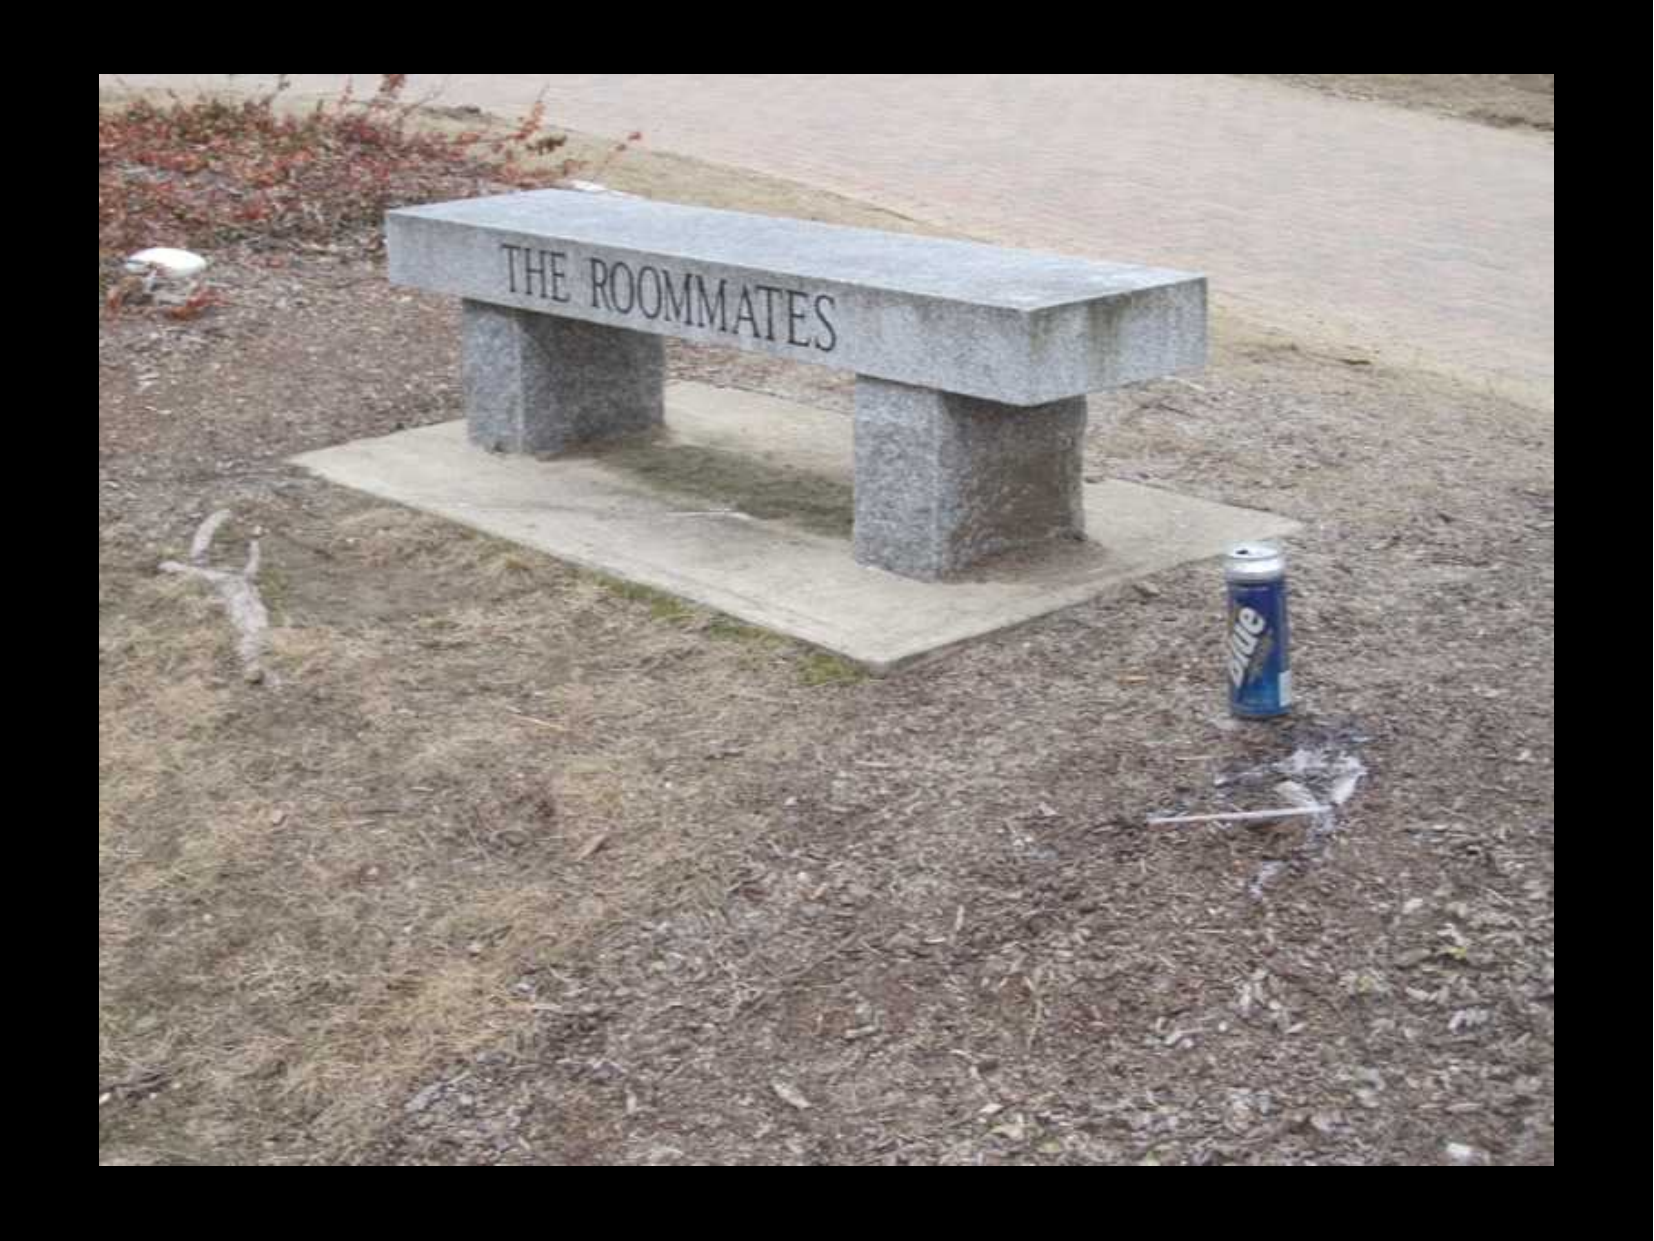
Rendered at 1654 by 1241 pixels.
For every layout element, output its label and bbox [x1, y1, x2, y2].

picture [99, 74, 1554, 1166]
